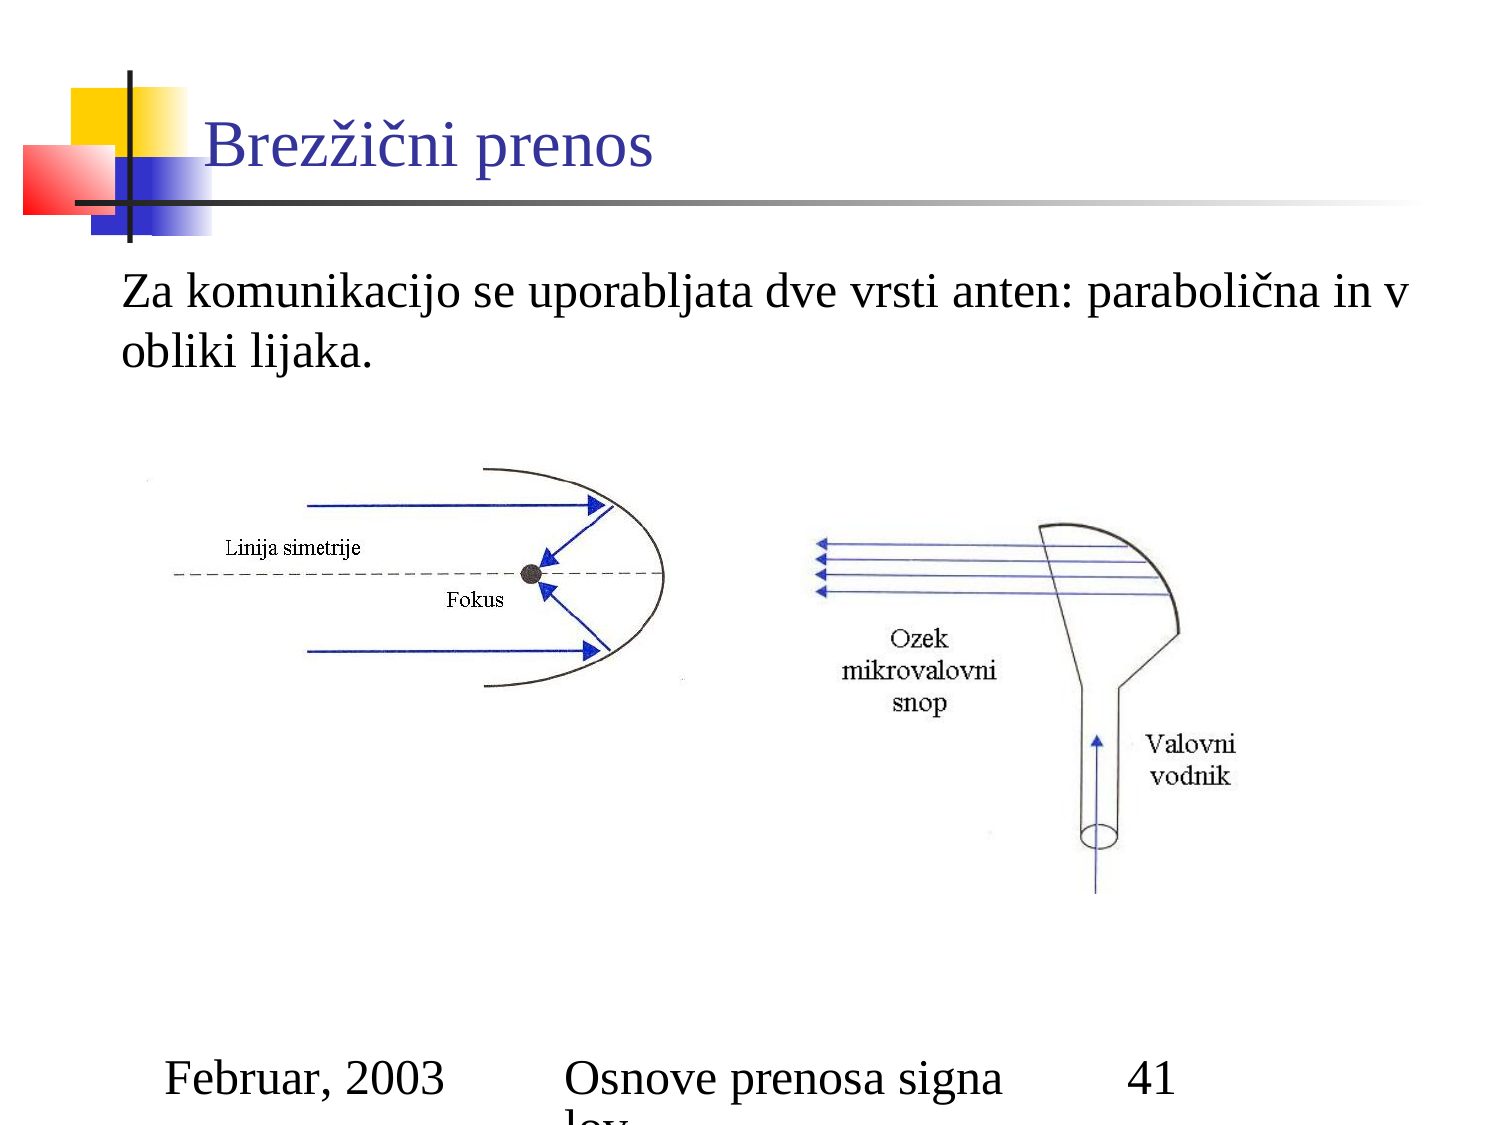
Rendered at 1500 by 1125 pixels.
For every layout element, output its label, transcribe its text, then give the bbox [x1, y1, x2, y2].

picture [137, 437, 688, 707]
picture [787, 487, 1263, 894]
list Za komunikacijo se uporabljata dve vrsti anten: parabolična in v obliki lijaka. [50, 249, 1469, 413]
title Brezžični prenos [188, 92, 1468, 188]
